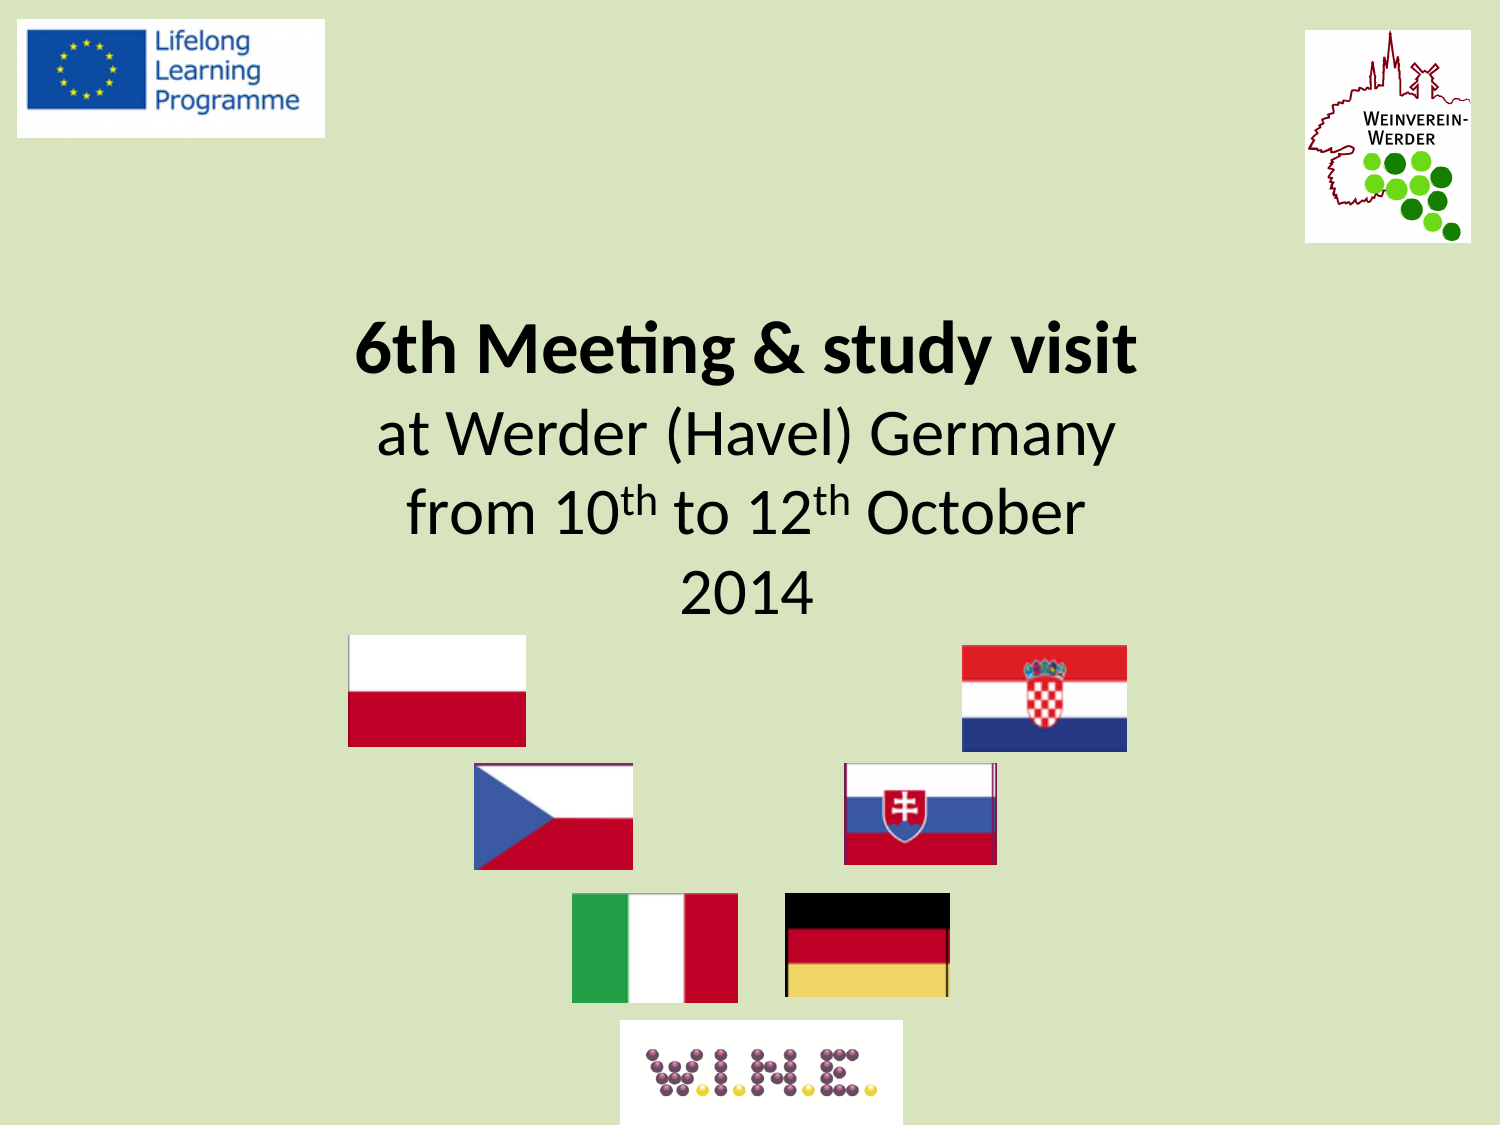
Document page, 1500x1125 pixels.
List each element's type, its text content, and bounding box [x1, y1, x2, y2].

picture [572, 893, 738, 1003]
text_box 6th Meeting & study visit at Werder (Havel) Germany from 10th to 12th October 2014 [325, 291, 1169, 636]
picture [785, 893, 950, 997]
picture [1305, 30, 1471, 243]
picture [620, 1020, 903, 1125]
picture [17, 19, 325, 138]
picture [348, 636, 526, 747]
picture [962, 645, 1127, 752]
picture [844, 763, 997, 865]
picture [474, 763, 633, 870]
